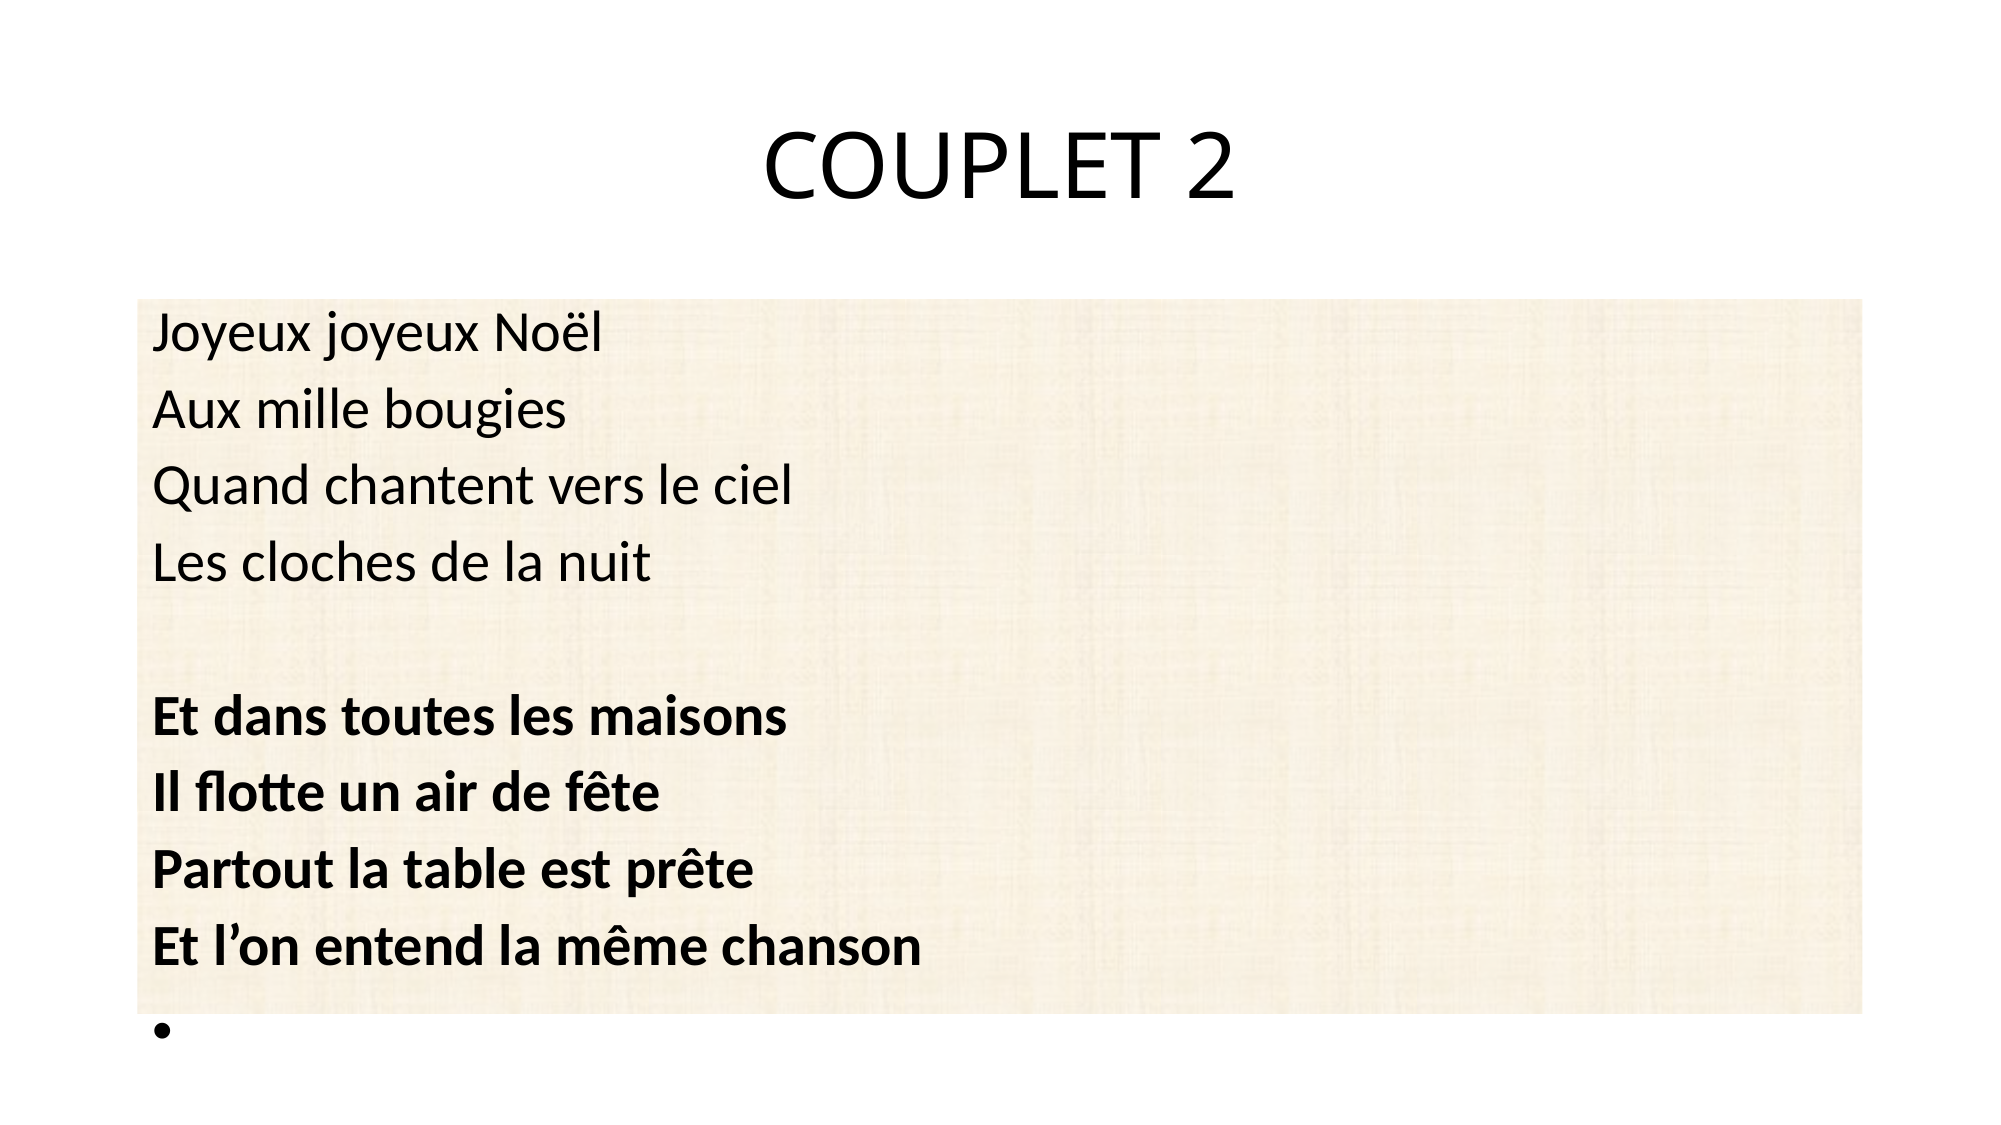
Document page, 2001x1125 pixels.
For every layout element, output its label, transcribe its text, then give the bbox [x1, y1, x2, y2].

title COUPLET 2 [137, 59, 1863, 278]
list Joyeux joyeux Noël Aux mille bougies Quand chantent vers le ciel Les cloches de la nuit Et dans toutes les maisons Il flotte un air de fête Partout la table est prête Et l’on entend la même chanson [137, 299, 1863, 1014]
